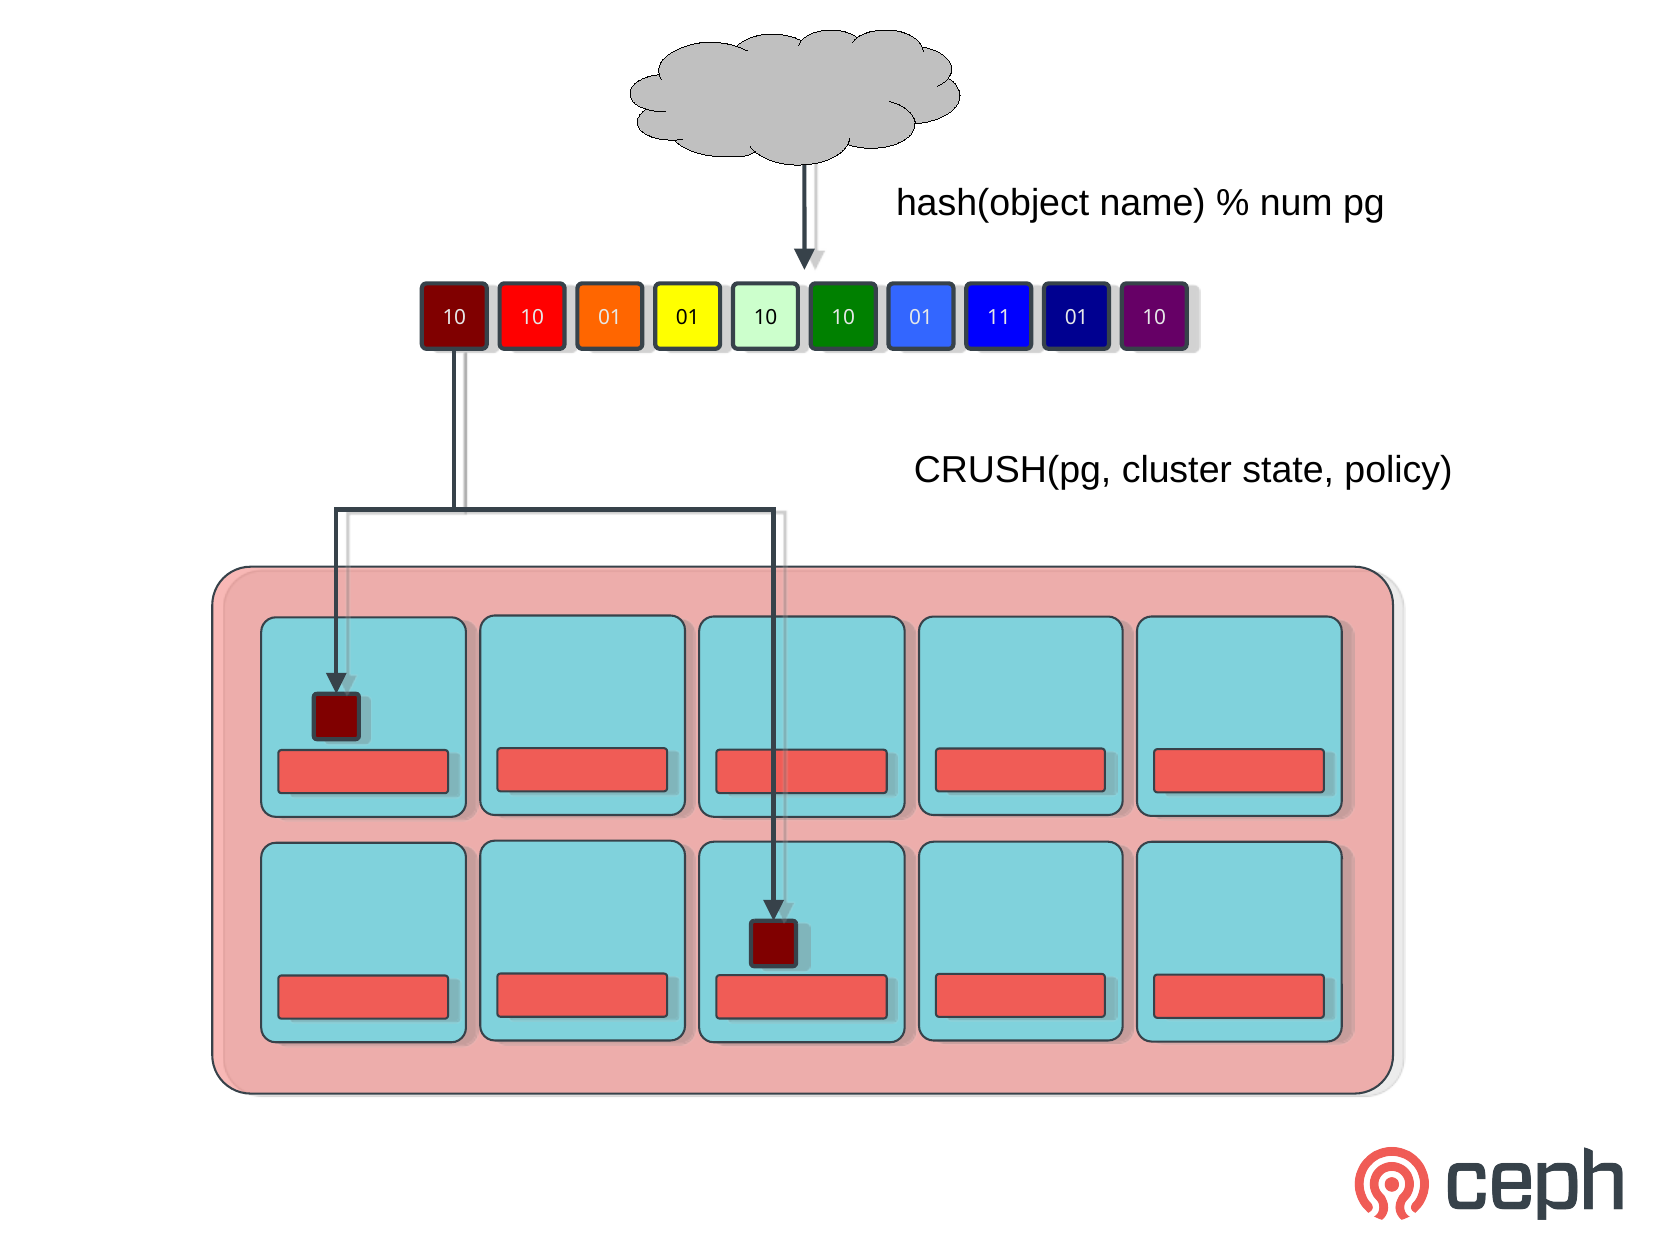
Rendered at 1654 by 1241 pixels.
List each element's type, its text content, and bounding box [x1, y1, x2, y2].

text_box 01 [888, 283, 954, 349]
text_box 10 [499, 283, 565, 349]
text_box 01 [655, 283, 721, 349]
text_box hash(object name) % num pg [845, 170, 1400, 231]
text_box [212, 566, 1394, 1094]
text_box [338, 566, 346, 672]
text_box [776, 566, 783, 899]
text_box CRUSH(pg, cluster state, policy) [863, 437, 1468, 498]
text_box 11 [966, 283, 1032, 349]
text_box [630, 30, 961, 166]
text_box 01 [577, 283, 643, 349]
picture [1308, 1100, 1654, 1241]
text_box 10 [421, 283, 487, 349]
text_box 10 [1121, 283, 1187, 349]
text_box 10 [732, 283, 798, 349]
text_box 10 [810, 283, 876, 349]
text_box 01 [1044, 283, 1109, 349]
